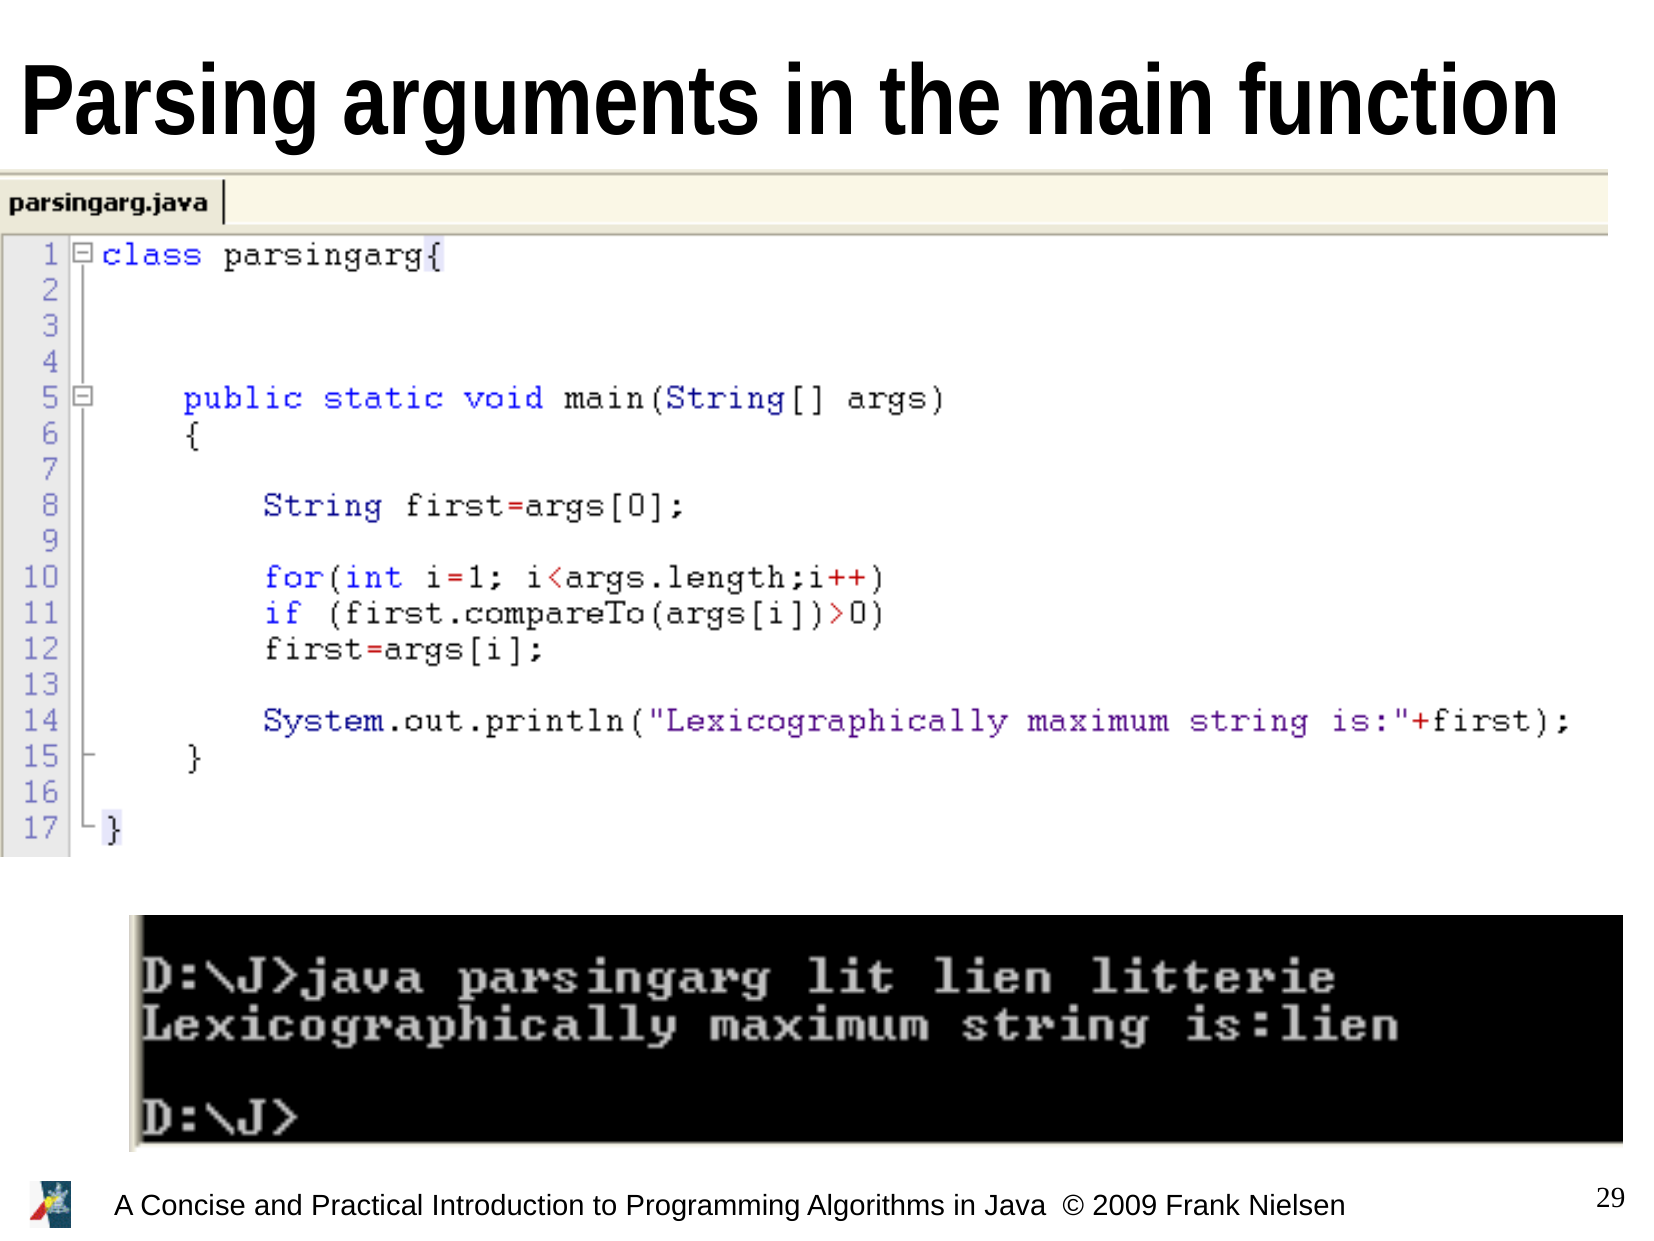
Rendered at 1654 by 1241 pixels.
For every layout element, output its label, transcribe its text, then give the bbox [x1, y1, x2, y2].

picture [29, 1181, 71, 1228]
text_box Parsing arguments in the main function [5, 33, 1578, 163]
picture [129, 915, 1623, 1152]
picture [0, 169, 1608, 857]
